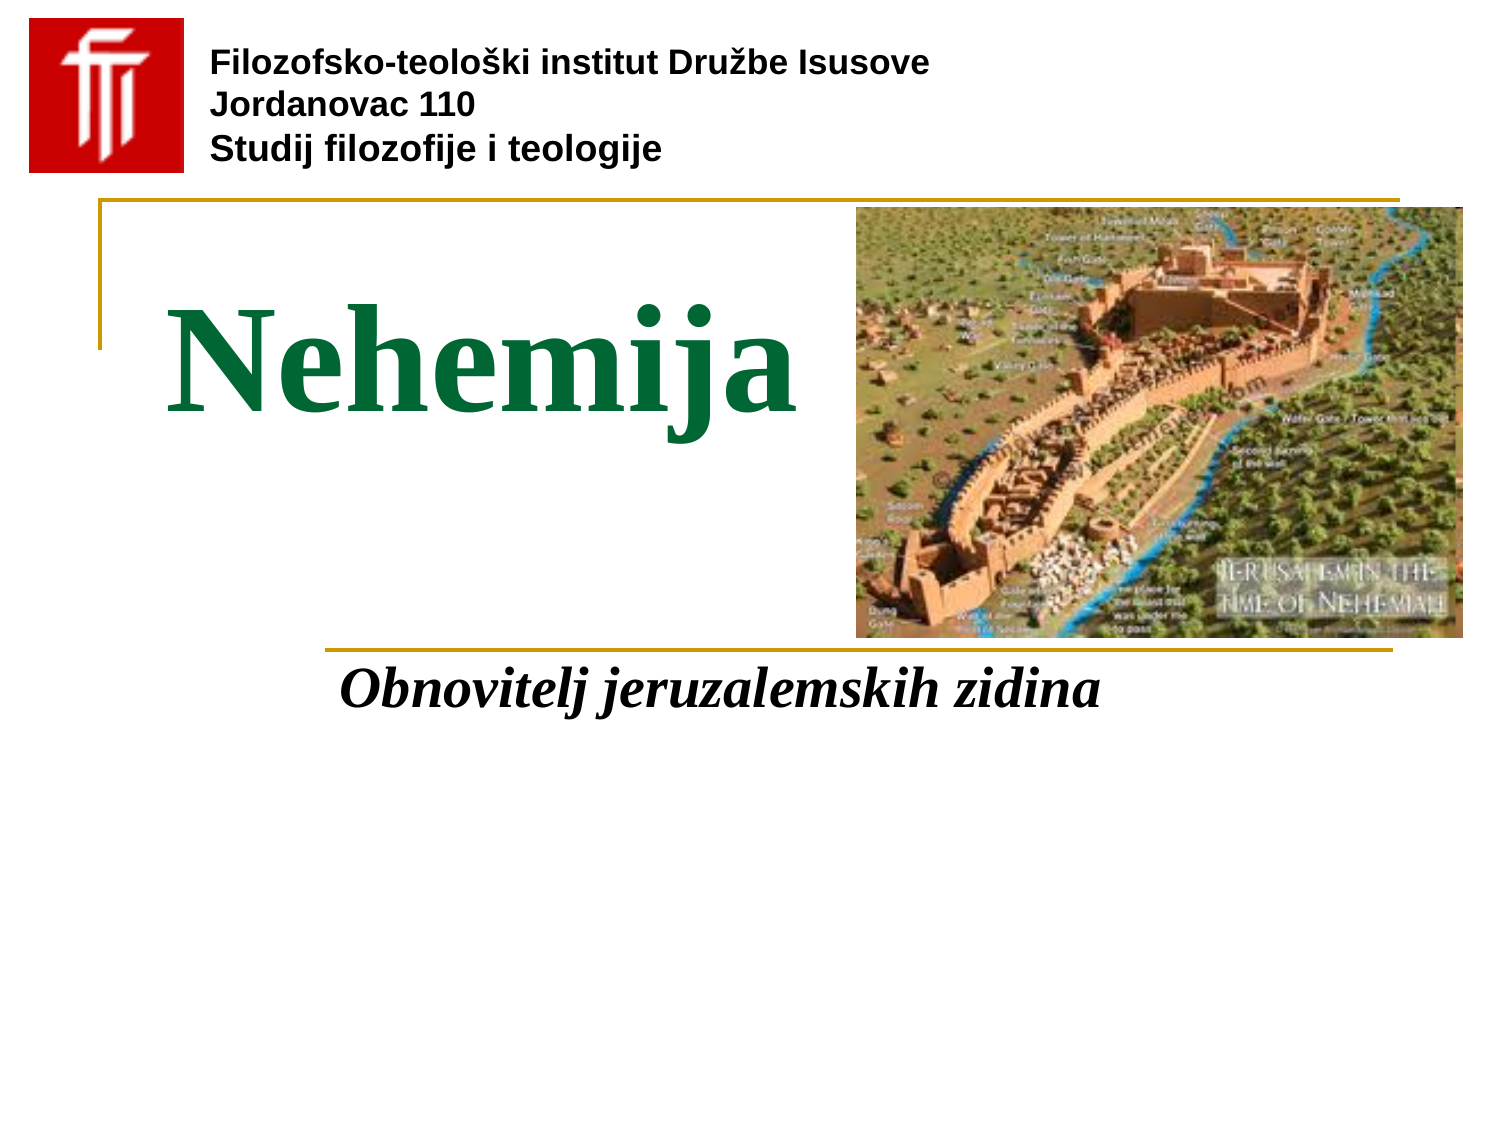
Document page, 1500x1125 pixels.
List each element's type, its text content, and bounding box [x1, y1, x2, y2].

text_box Obnovitelj jeruzalemskih zidina [324, 650, 1436, 1047]
text_box Filozofsko-teološki institut Družbe Isusove Jordanovac 110 Studij filozofije i teologije [194, 31, 963, 177]
picture [29, 18, 184, 173]
picture [856, 207, 1463, 638]
title Nehemija [149, 249, 856, 538]
